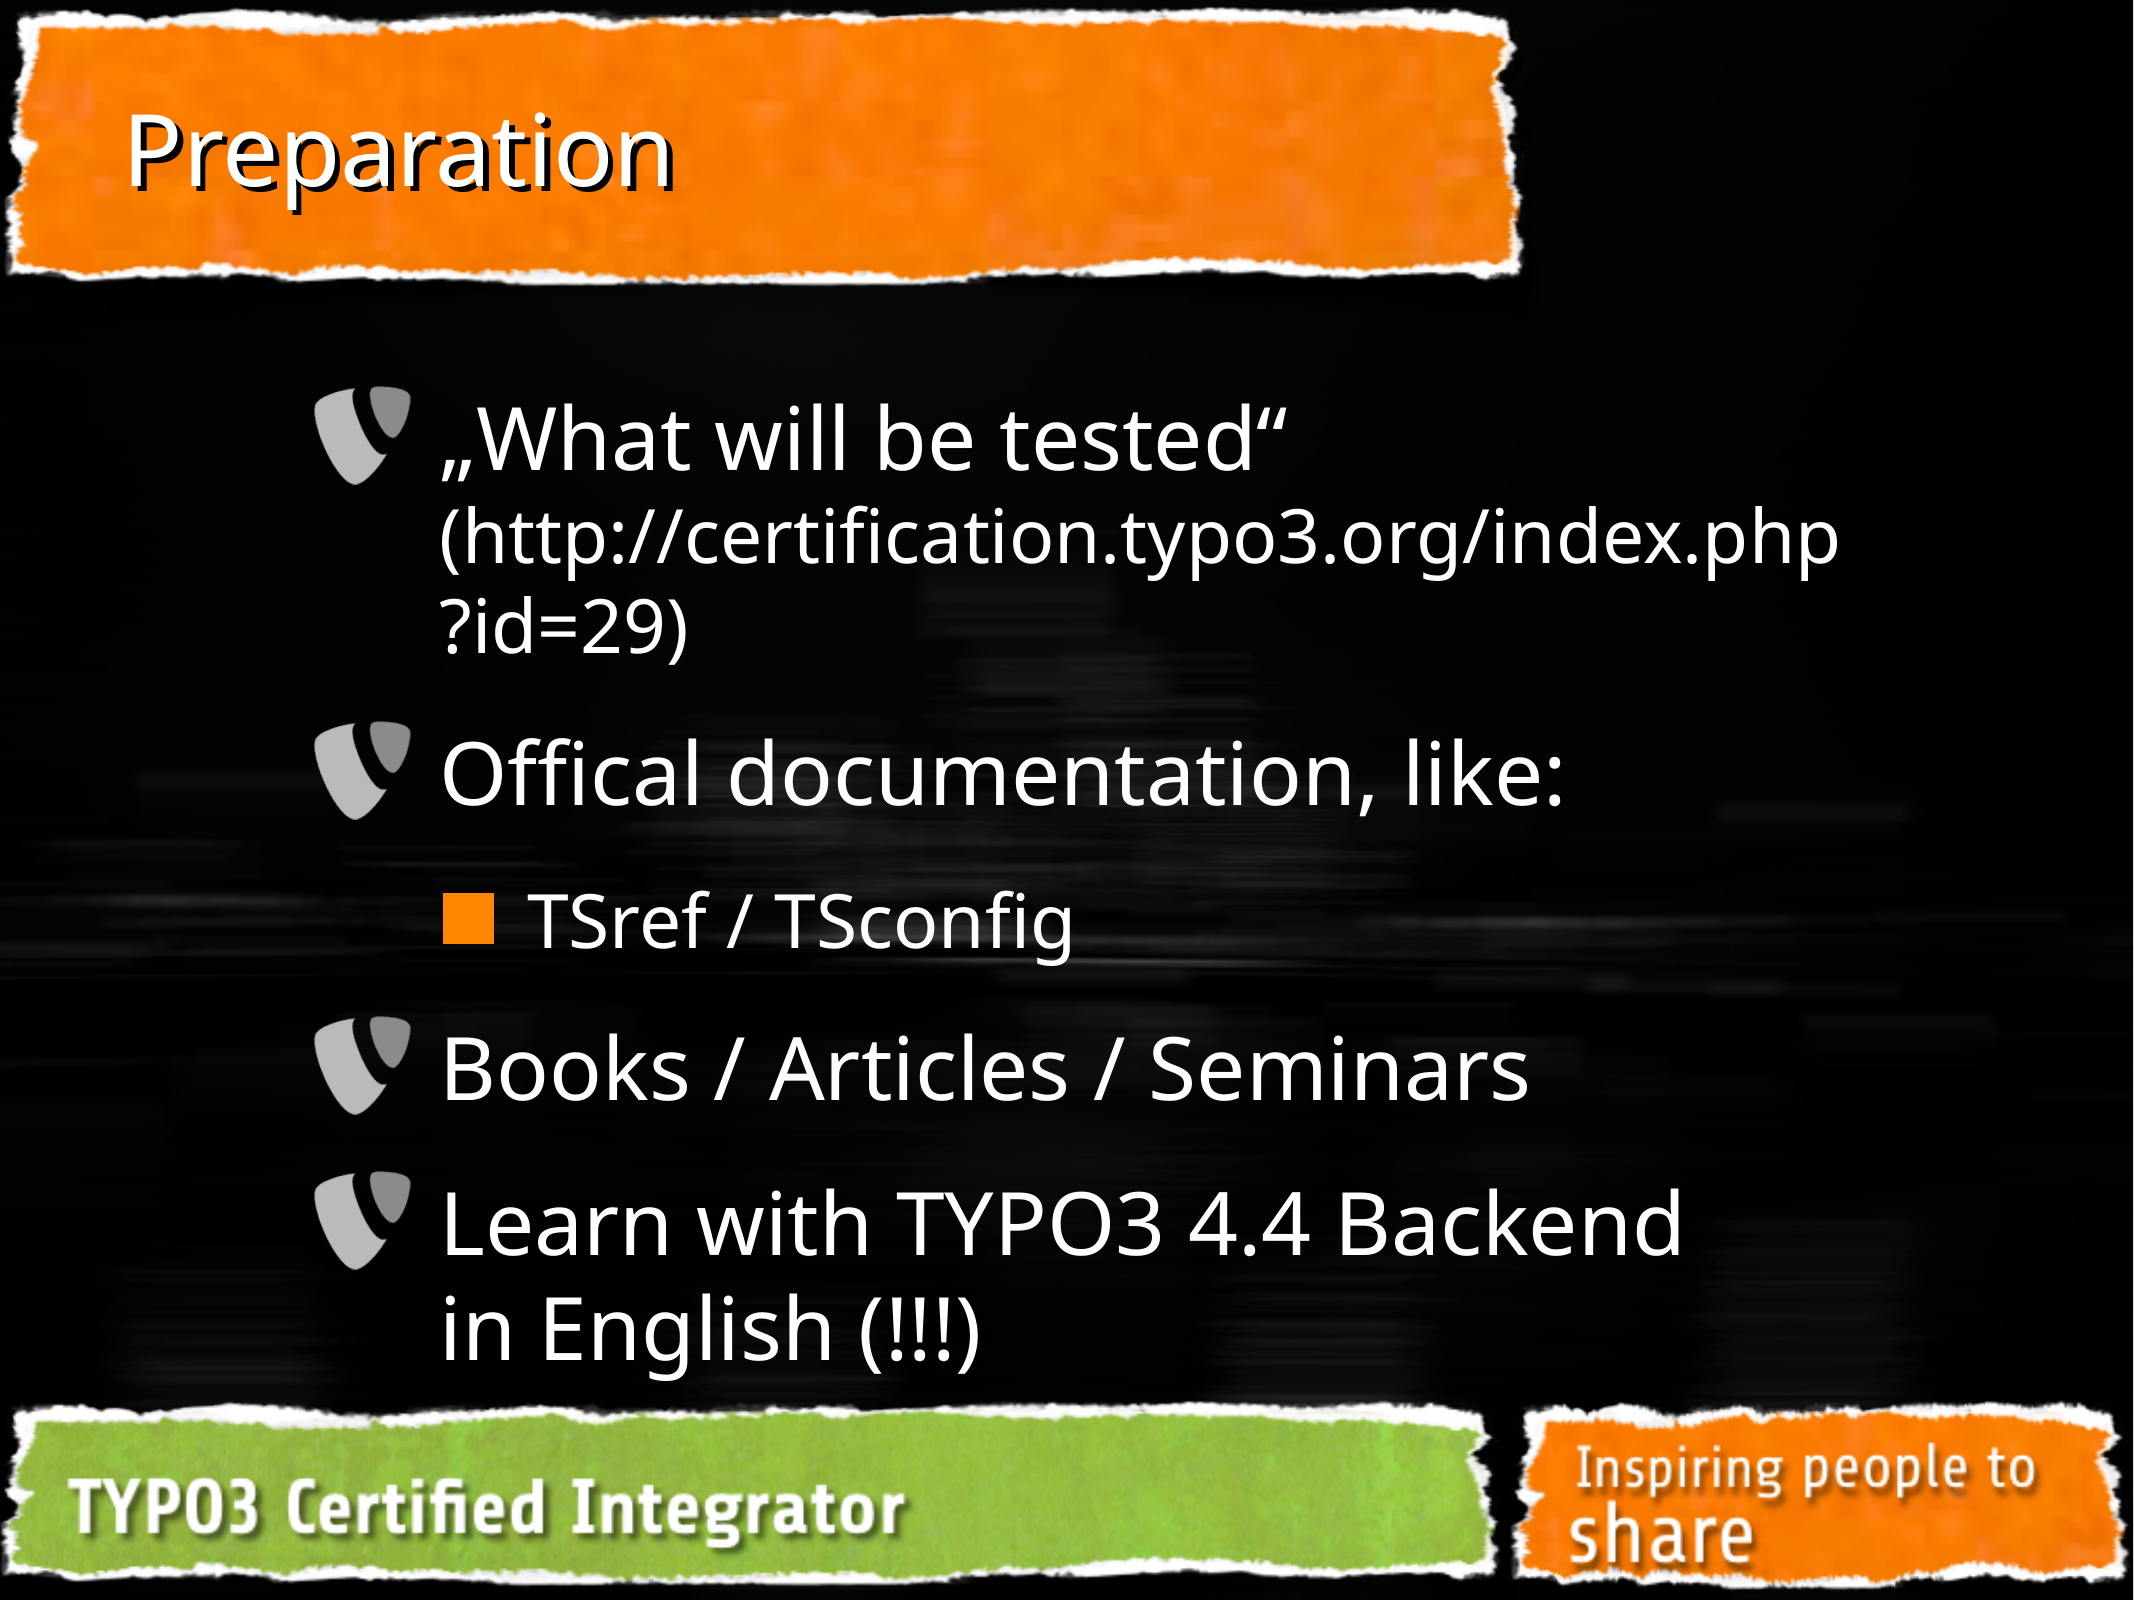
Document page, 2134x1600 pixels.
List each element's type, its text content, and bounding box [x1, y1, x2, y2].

list „What will be tested“ (http://certification.typo3.org/index.php?id=29) Offical documentation, like: TSref / TSconfig Books / Articles / Seminars Learn with TYPO3 4.4 Backend in English (!!!) [208, 329, 1925, 1375]
picture [0, 0, 2134, 1600]
title Preparation [114, 74, 1453, 215]
